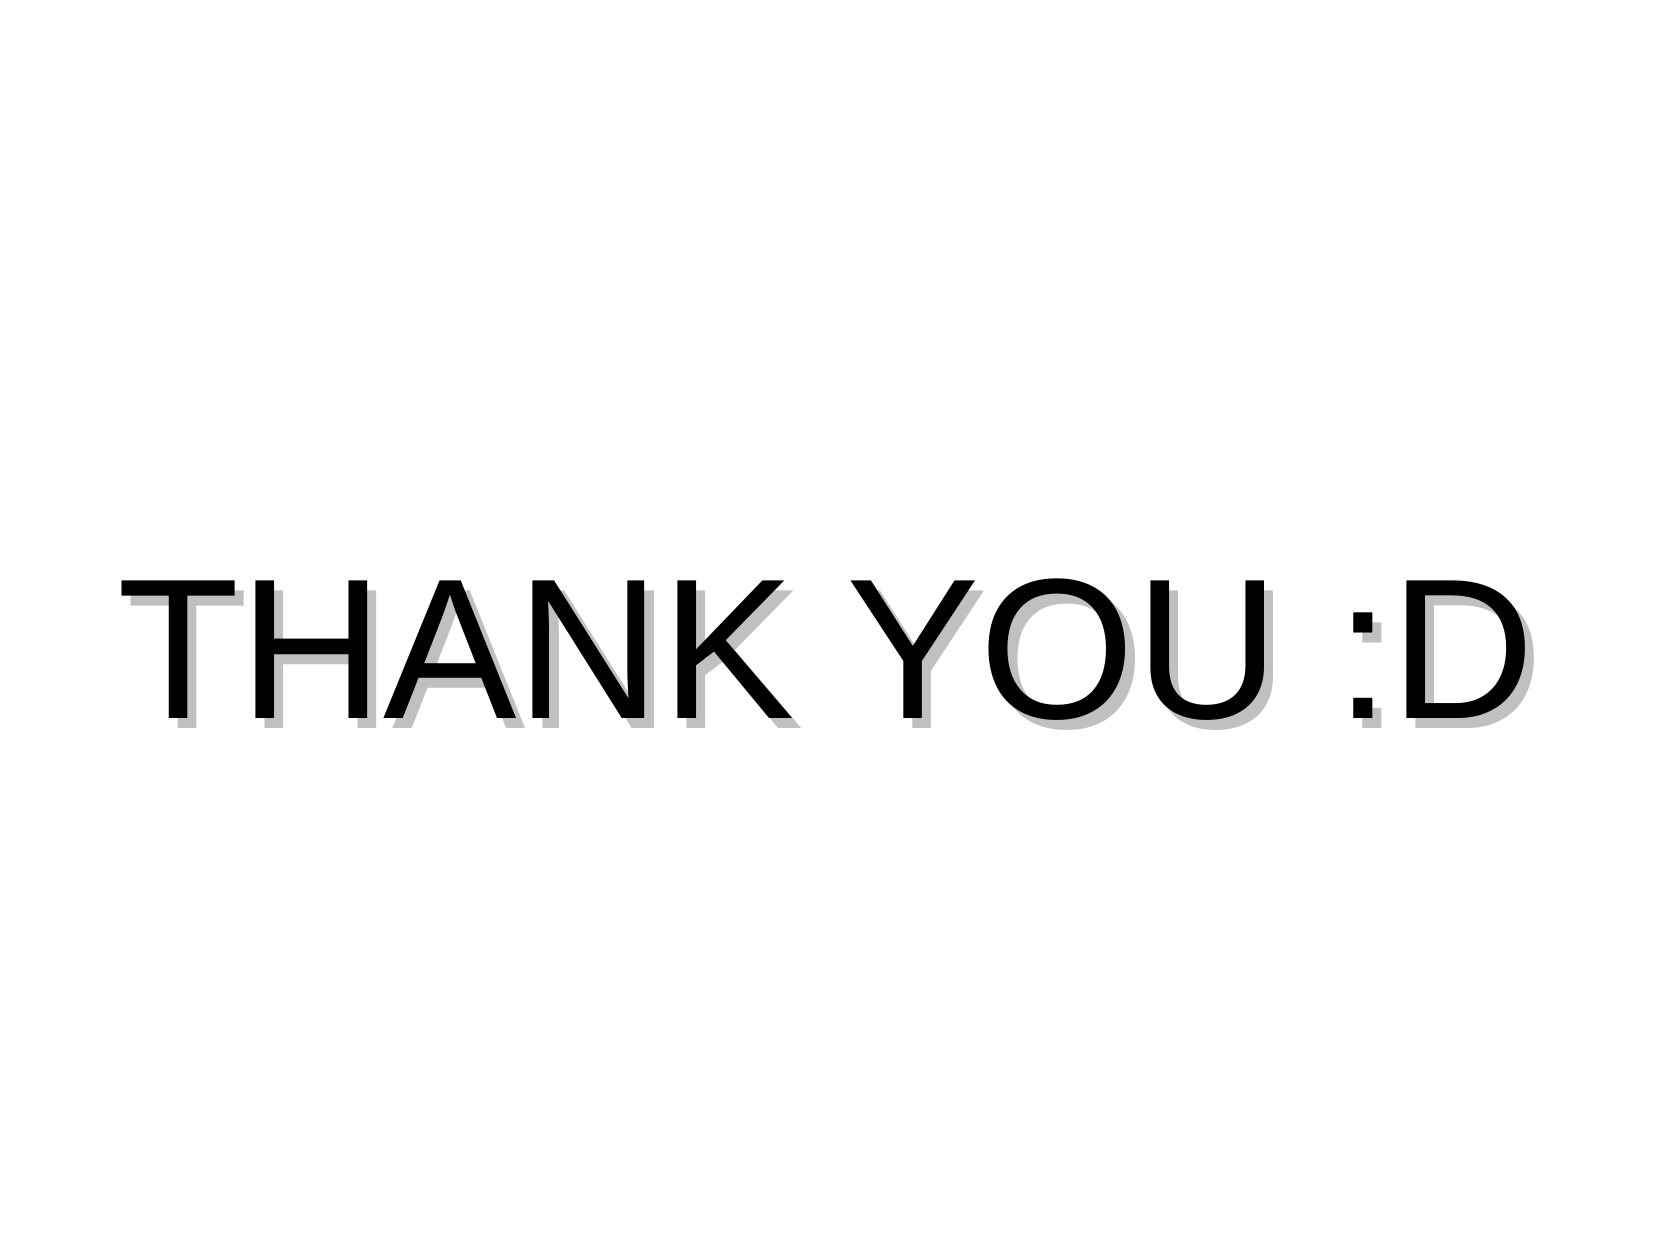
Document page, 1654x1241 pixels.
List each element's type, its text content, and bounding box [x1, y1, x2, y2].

subtitle THANK YOU :D [82, 290, 1571, 1010]
